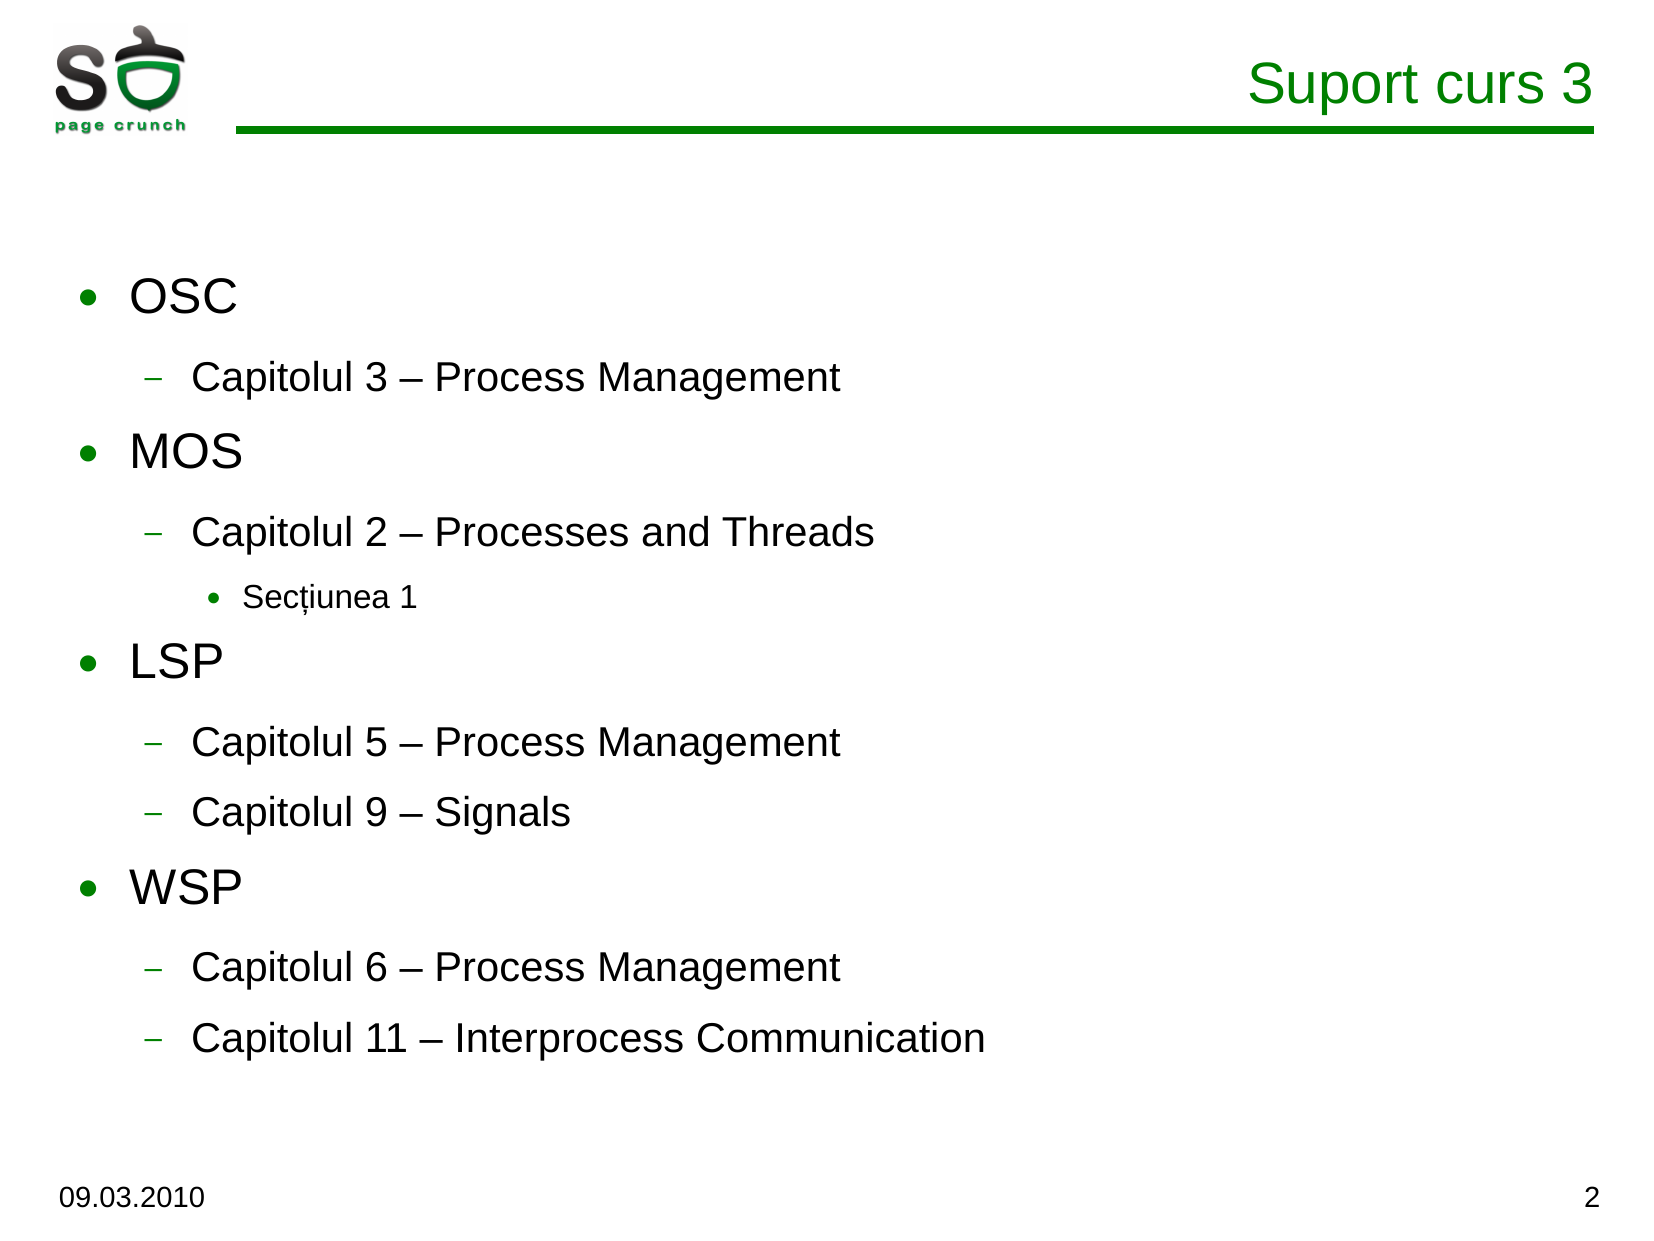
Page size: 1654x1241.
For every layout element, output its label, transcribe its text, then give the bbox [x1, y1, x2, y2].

title Suport curs 3 [236, 49, 1595, 119]
list OSC Capitolul 3 – Process Management MOS Capitolul 2 – Processes and Threads Secțiunea 1 LSP Capitolul 5 – Process Management Capitolul 9 – Signals WSP Capitolul 6 – Process Management Capitolul 11 – Interprocess Communication [59, 177, 1595, 1152]
picture [53, 23, 188, 136]
